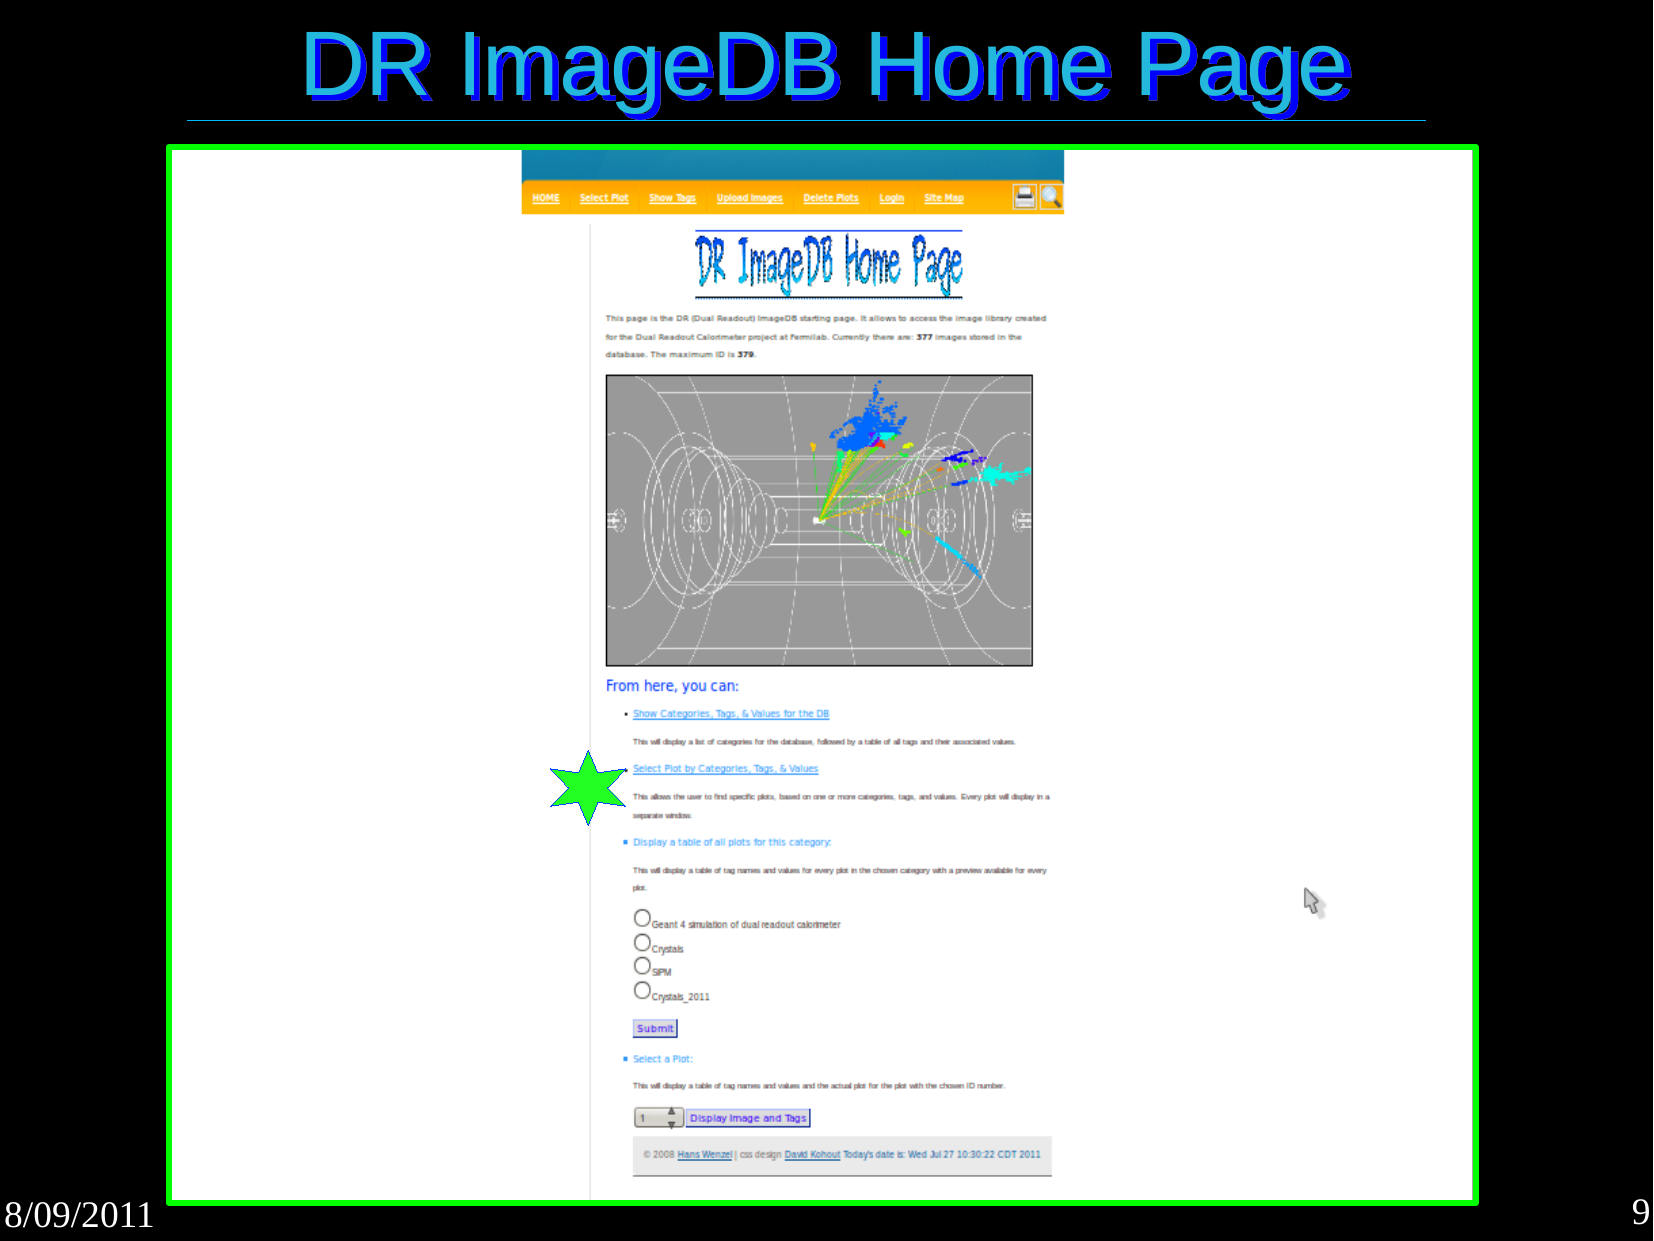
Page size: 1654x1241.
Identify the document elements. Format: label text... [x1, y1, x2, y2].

text_box DR ImageDB Home Page [0, 5, 1653, 123]
text_box 9 [1507, 1184, 1653, 1241]
picture [171, 150, 1473, 1201]
text_box 8/09/2011 [0, 1187, 170, 1241]
text_box [550, 750, 626, 826]
